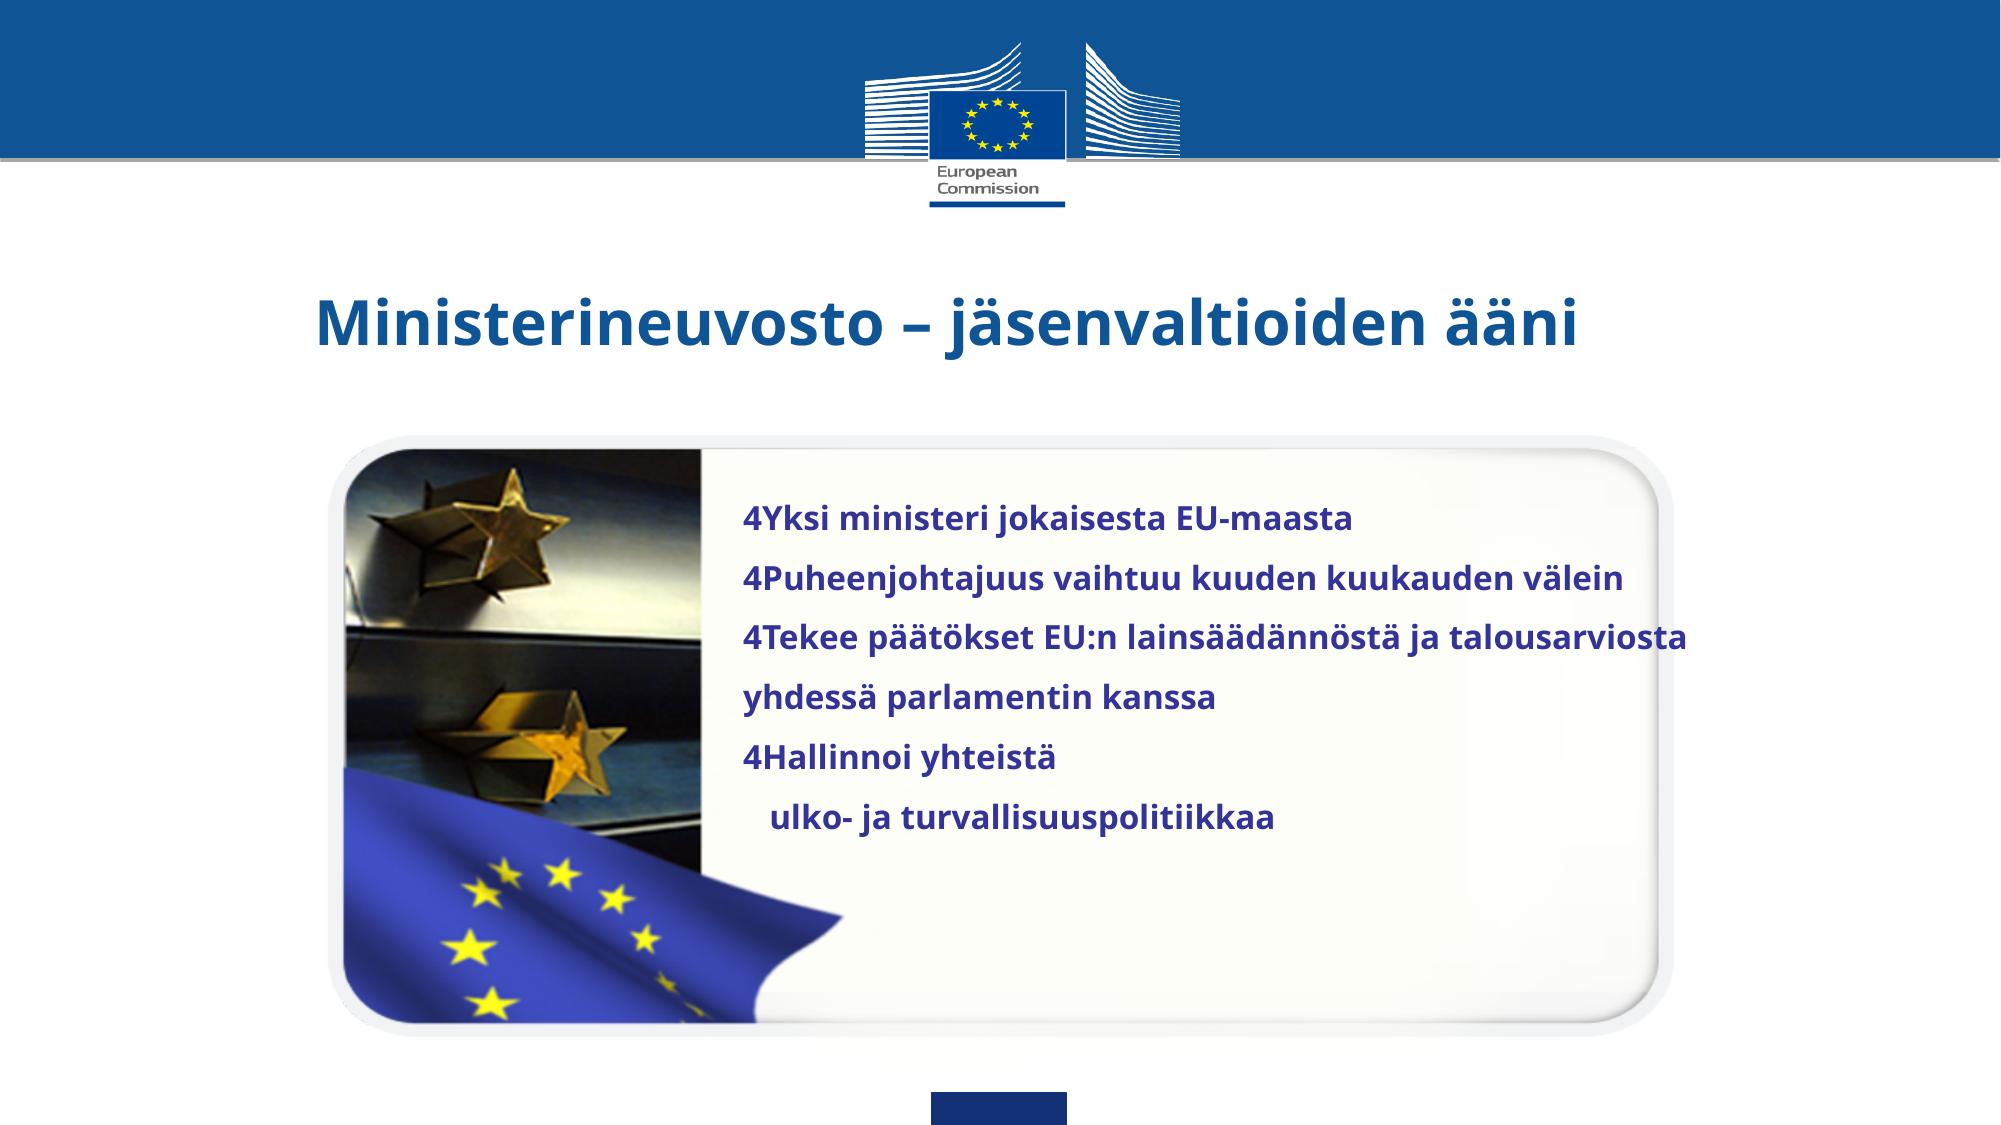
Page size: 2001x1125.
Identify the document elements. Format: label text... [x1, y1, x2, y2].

text_box Ministerineuvosto – jäsenvaltioiden ääni [299, 243, 1650, 398]
text_box 4Yksi ministeri jokaisesta EU-maasta 4Puheenjohtajuus vaihtuu kuuden kuukauden välein 4Tekee päätökset EU:n lainsäädännöstä ja talousarviosta yhdessä parlamentin kanssa 4Hallinnoi yhteistä ulko- ja turvallisuuspolitiikkaa [728, 296, 1732, 1017]
picture [300, 407, 1709, 1071]
